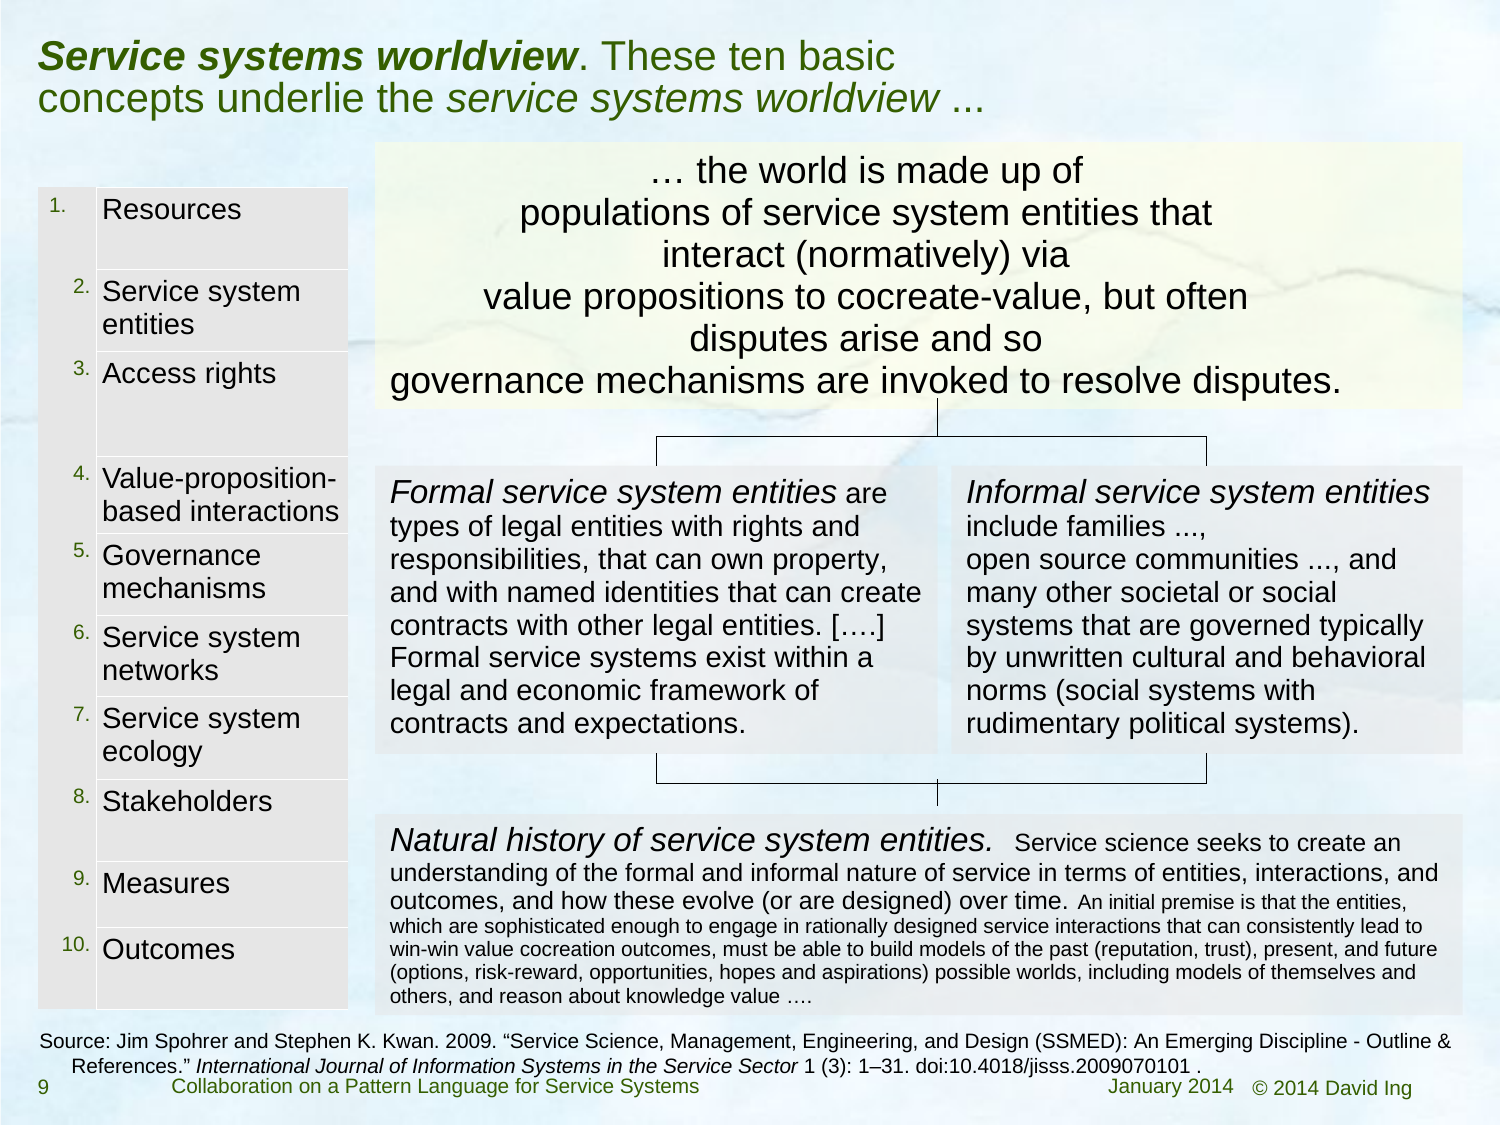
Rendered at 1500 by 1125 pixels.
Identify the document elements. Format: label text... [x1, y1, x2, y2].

table_cell 7. [38, 697, 96, 779]
table_cell 3. [38, 351, 96, 456]
table_cell Value-proposition-based interactions [97, 457, 348, 533]
table_cell 4. [38, 456, 96, 533]
table_cell Service system entities [97, 270, 348, 351]
text_box Informal service system entities include families ..., open source communities ..., and many other societal or social systems that are governed typically by unwritten cultural and behavioral norms (social systems with rudimentary political systems). [951, 465, 1463, 754]
text_box Formal service system entities are types of legal entities with rights and responsibilities, that can own property, and with named identities that can create contracts with other legal entities. [….] Formal service systems exist within a legal and economic framework of contracts and expectations. [375, 465, 938, 754]
table_cell [348, 456, 402, 533]
picture [0, 0, 1500, 1125]
table_cell Access rights [97, 352, 348, 456]
table_cell 2. [38, 269, 96, 351]
text_box Source: Jim Spohrer and Stephen K. Kwan. 2009. “Service Science, Management, Engineering, and Design (SSMED): An Emerging Discipline - Outline & References.” International Journal of Information Systems in the Service Sector 1 (3): 1–31. doi:10.4018/jisss.2009070101 . [24, 1020, 1495, 1108]
table_cell Outcomes [97, 928, 348, 1009]
table_cell 6. [38, 615, 96, 697]
table_cell Governance mechanisms [97, 534, 348, 615]
table_cell [348, 615, 375, 697]
table_cell [348, 533, 375, 615]
table_cell [348, 269, 402, 351]
table_header [348, 187, 402, 269]
text_box Natural history of service system entities. Service science seeks to create an understanding of the formal and informal nature of service in terms of entities, interactions, and outcomes, and how these evolve (or are designed) over time. An initial premise is that the entities, which are sophisticated enough to engage in rationally designed service interactions that can consistently lead to win-win value cocreation outcomes, must be able to build models of the past (reputation, trust), present, and future (options, risk-reward, opportunities, hopes and aspirations) possible worlds, including models of themselves and others, and reason about knowledge value …. [375, 814, 1463, 1016]
table_cell [348, 351, 402, 456]
table_cell [348, 861, 375, 927]
text_box … the world is made up of populations of service system entities that interact (normatively) via value propositions to cocreate-value, but often disputes arise and so governance mechanisms are invoked to resolve disputes. [375, 142, 1463, 409]
table_cell [348, 779, 402, 861]
table_cell Service system ecology [97, 697, 348, 779]
table_cell Stakeholders [97, 780, 348, 861]
table_cell 10. [38, 927, 96, 1009]
table_cell [348, 927, 375, 1009]
title Service systems worldview. These ten basic concepts underlie the service systems worldview ... [37, 37, 1016, 152]
table_cell Measures [97, 862, 348, 927]
table_cell 5. [38, 533, 96, 615]
table_cell 9. [38, 861, 96, 927]
table_cell Service system networks [97, 616, 348, 696]
table_header 1. [38, 187, 96, 269]
table_cell [348, 697, 402, 779]
table_cell 8. [38, 779, 96, 861]
table_header Resources [97, 188, 348, 269]
